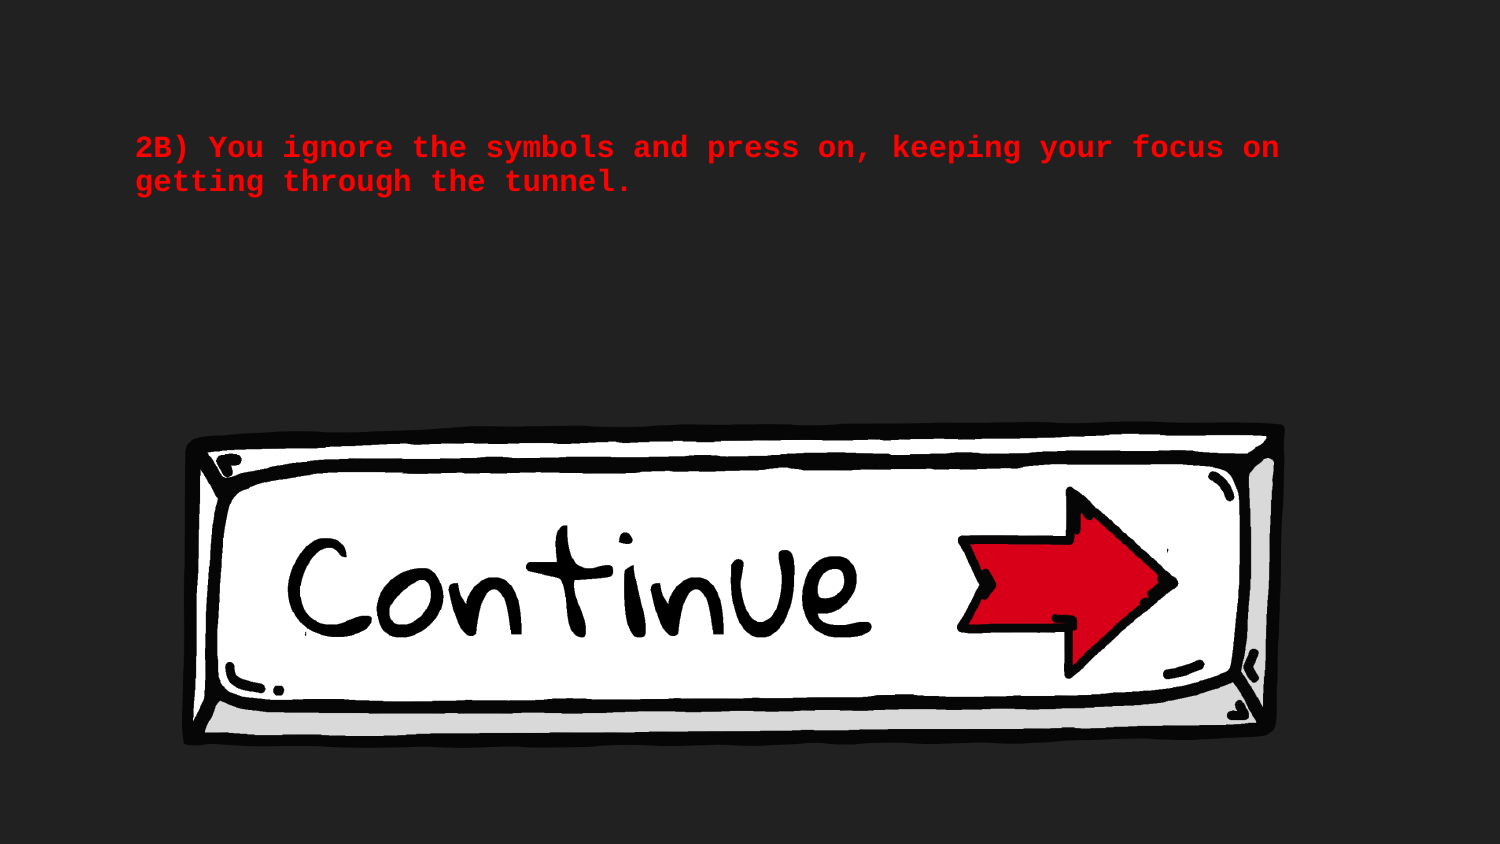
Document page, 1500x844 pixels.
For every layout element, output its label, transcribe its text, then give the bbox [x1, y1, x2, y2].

picture [182, 421, 1285, 748]
title 2B) You ignore the symbols and press on, keeping your focus on getting through the tunnel. [119, 116, 1401, 391]
